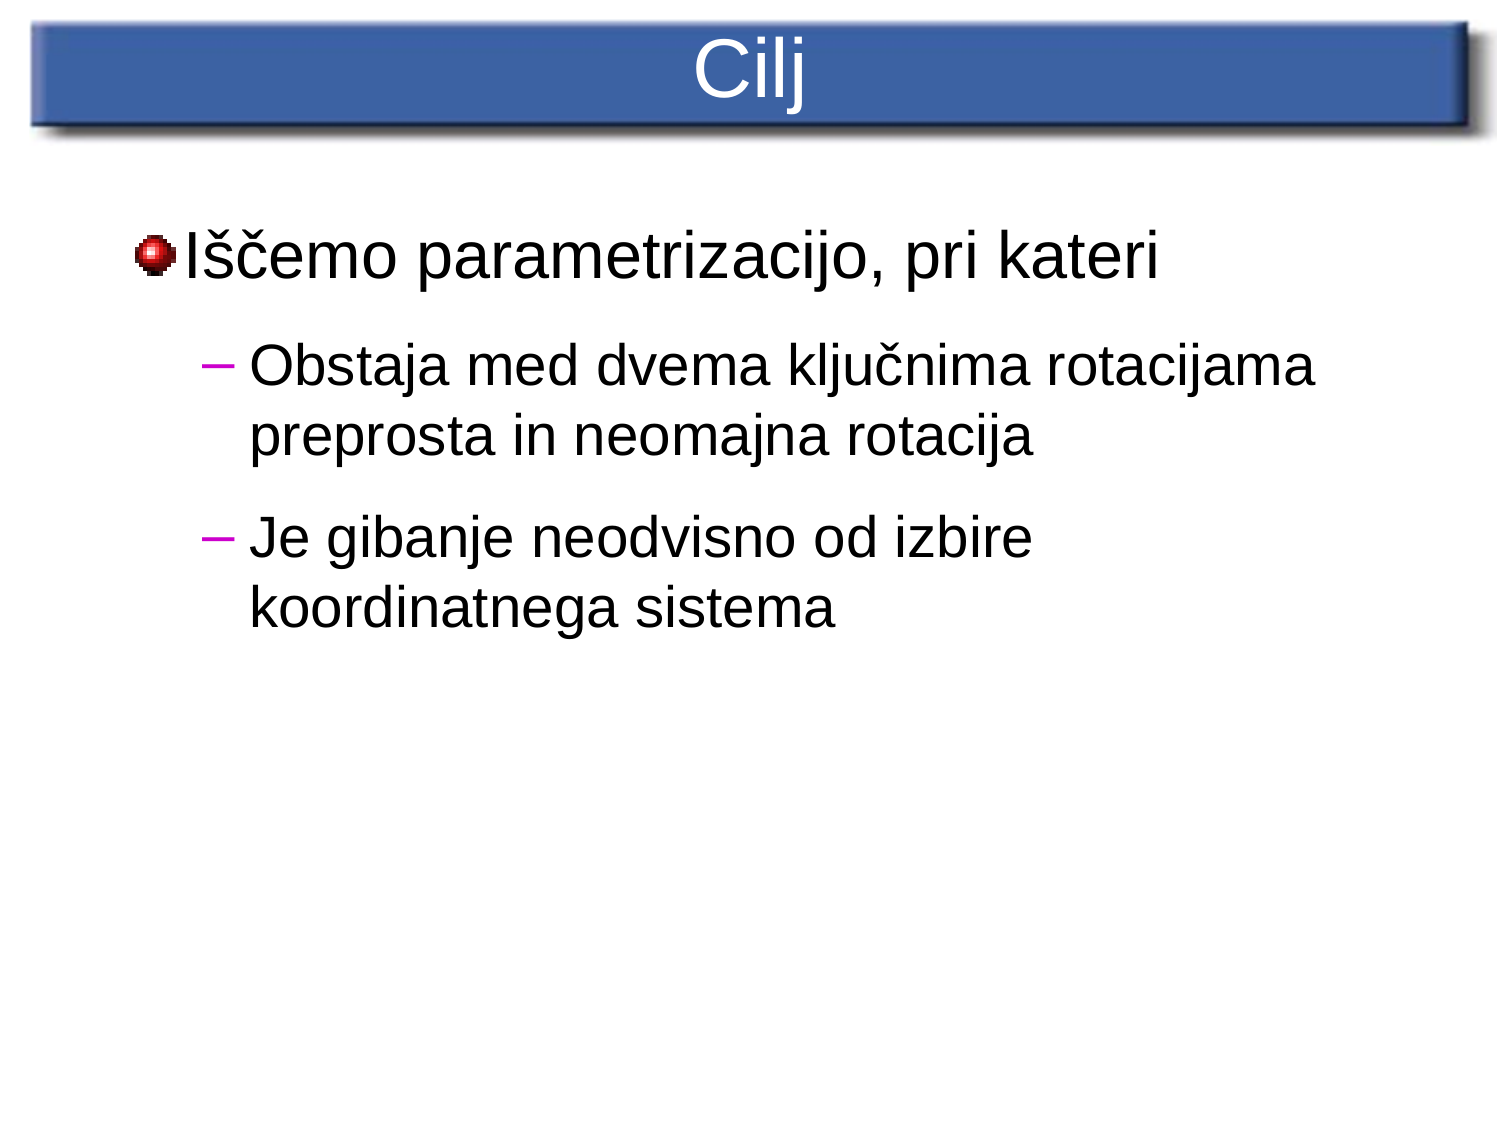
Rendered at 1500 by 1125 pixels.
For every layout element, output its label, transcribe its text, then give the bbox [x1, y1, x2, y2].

list Iščemo parametrizacijo, pri kateri Obstaja med dvema ključnima rotacijama preprosta in neomajna rotacija Je gibanje neodvisno od izbire koordinatnega sistema [112, 203, 1388, 956]
title Cilj [112, 0, 1388, 122]
picture [29, 18, 1497, 146]
